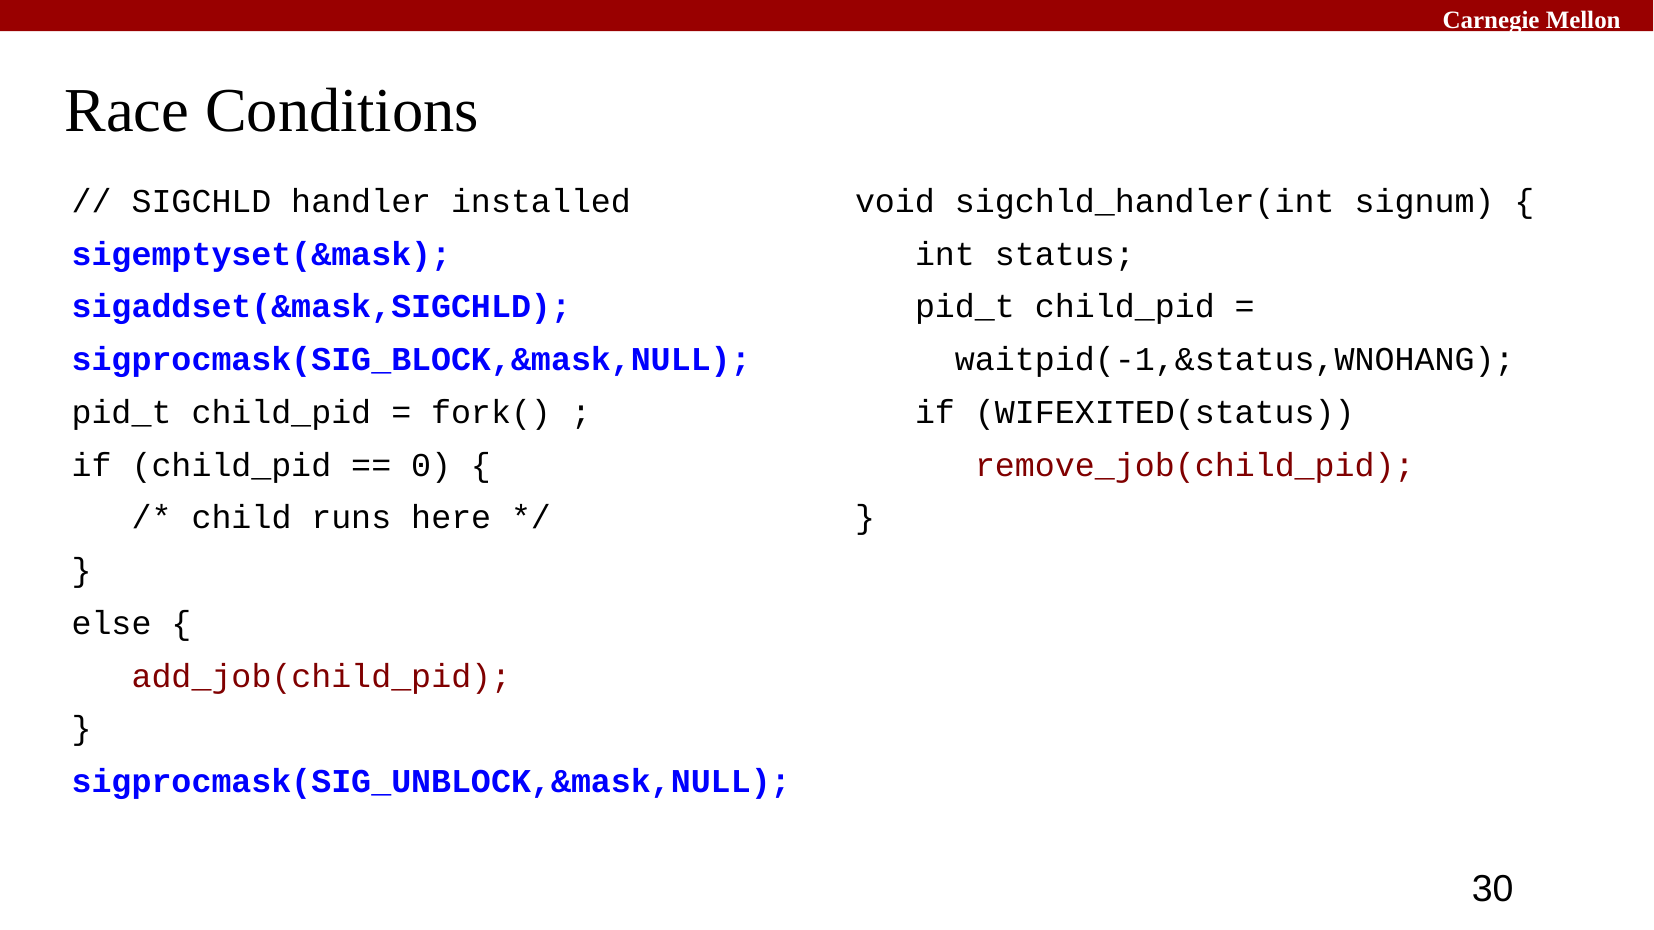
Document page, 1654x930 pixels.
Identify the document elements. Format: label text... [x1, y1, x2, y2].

list // SIGCHLD handler installed sigemptyset(&mask); sigaddset(&mask,SIGCHLD); sigprocmask(SIG_BLOCK,&mask,NULL); pid_t child_pid = fork() ; if (child_pid == 0) { /* child runs here */ } else { add_job(child_pid); } sigprocmask(SIG_UNBLOCK,&mask,NULL); [71, 184, 855, 859]
list void sigchld_handler(int signum) { int status; pid_t child_pid = waitpid(-1,&status,WNOHANG); if (WIFEXITED(status)) remove_job(child_pid); } [855, 184, 1576, 859]
title Race Conditions [64, 58, 1576, 163]
